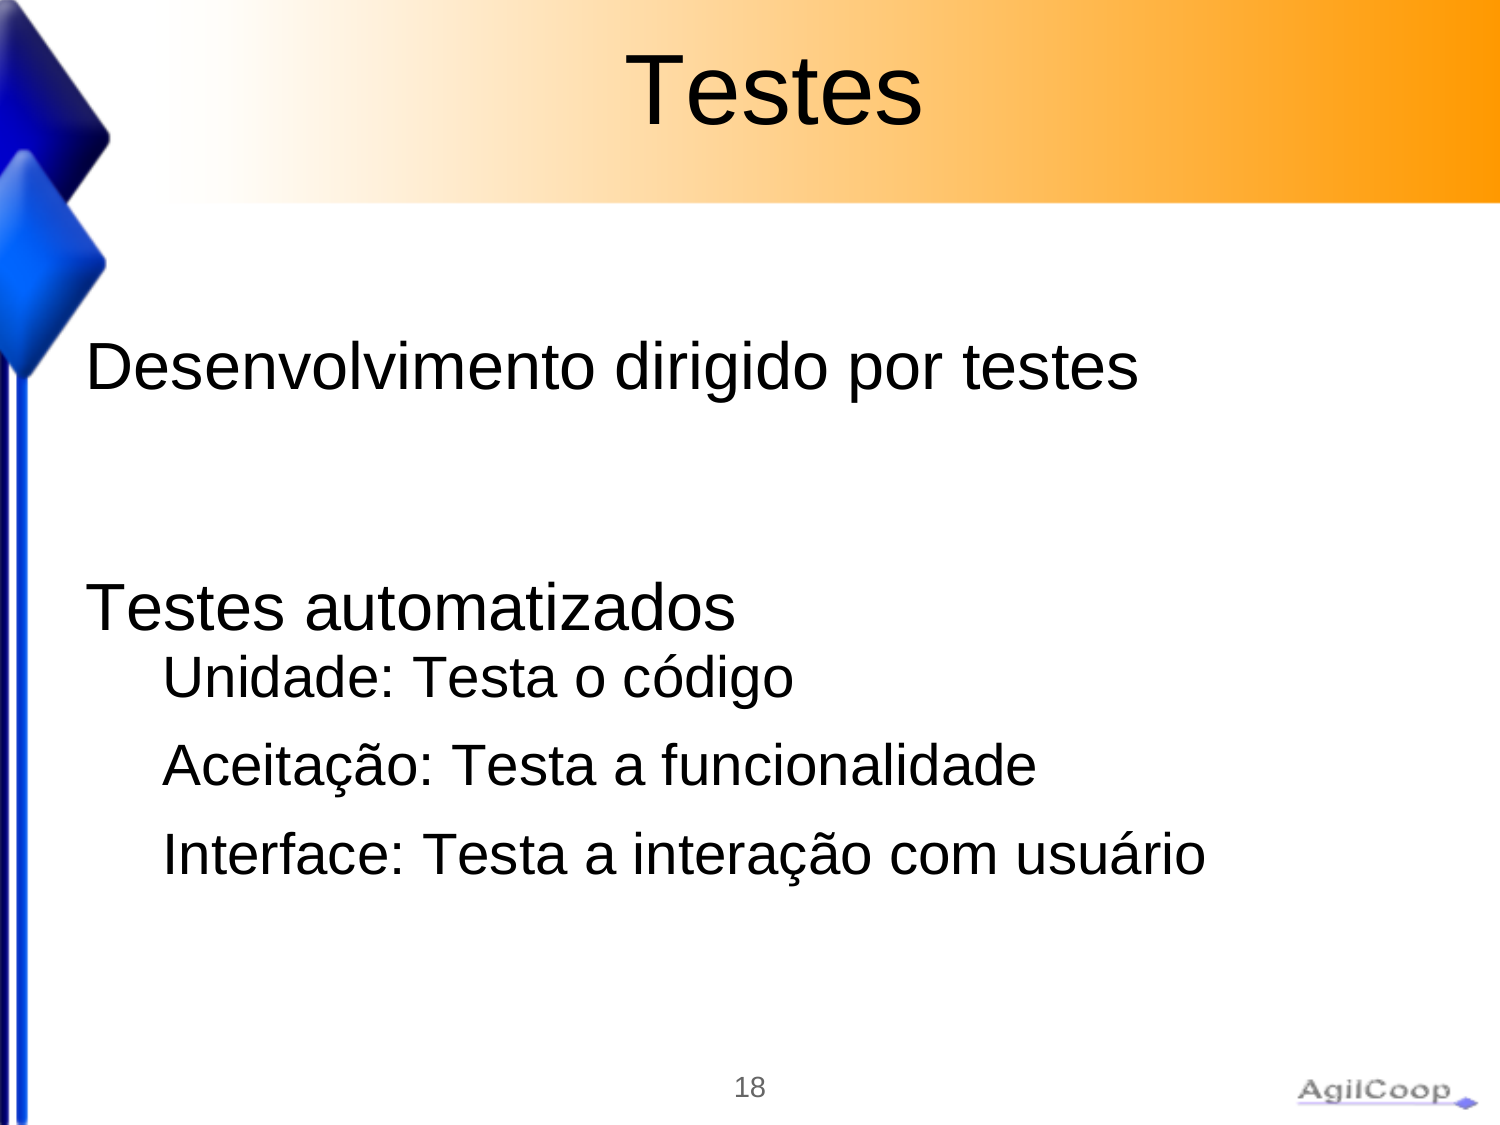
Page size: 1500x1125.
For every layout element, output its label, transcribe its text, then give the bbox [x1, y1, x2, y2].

picture [0, 0, 1500, 1125]
title Testes [124, 8, 1426, 172]
list Desenvolvimento dirigido por testes Testes automatizados Unidade: Testa o código Aceitação: Testa a funcionalidade Interface: Testa a interação com usuário [53, 321, 1412, 1028]
